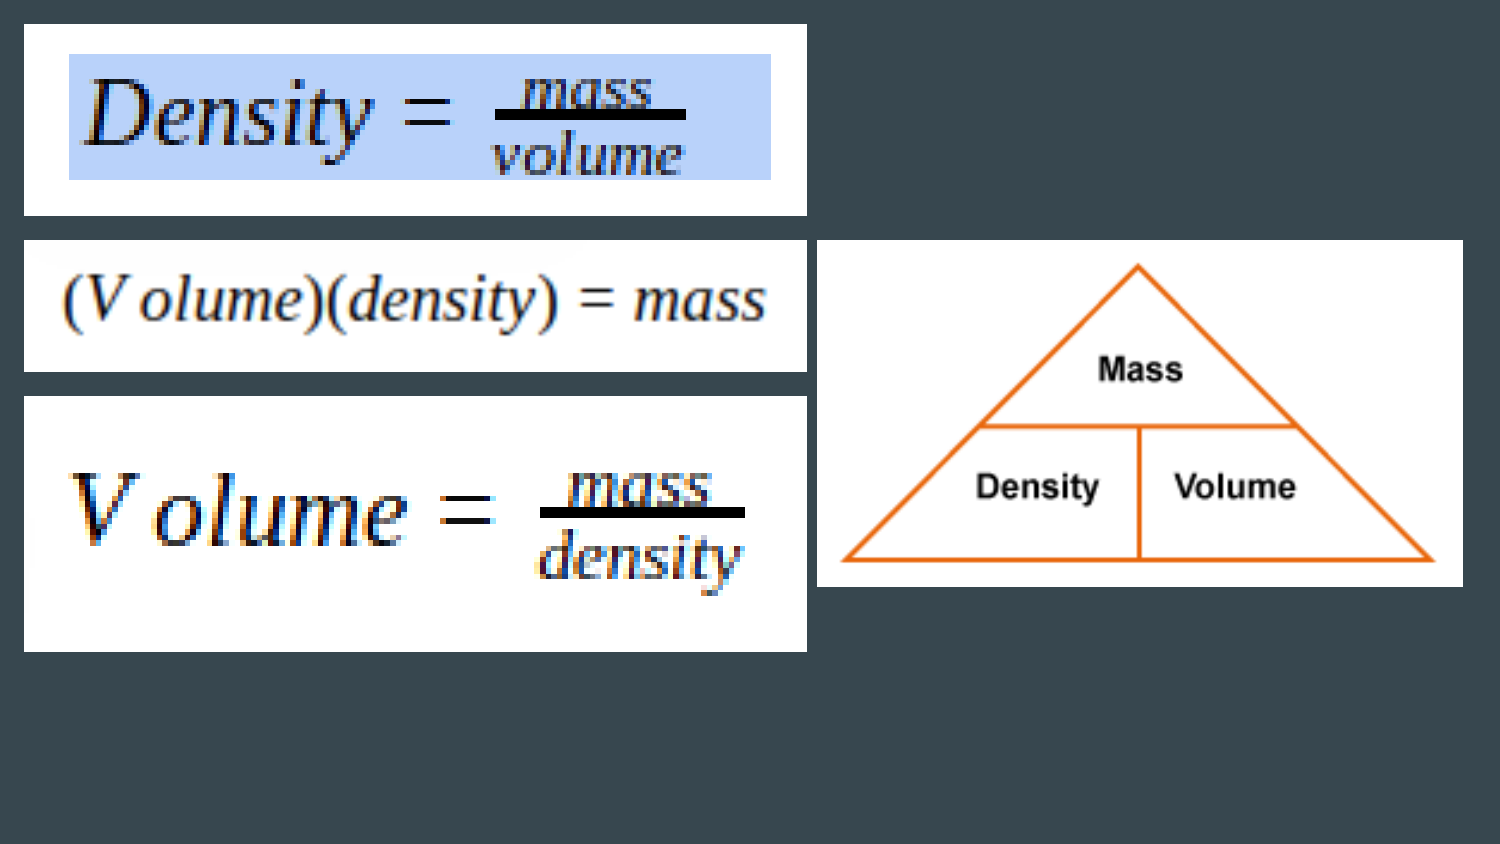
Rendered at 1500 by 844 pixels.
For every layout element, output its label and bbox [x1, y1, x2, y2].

picture [24, 24, 807, 216]
picture [817, 240, 1463, 587]
picture [24, 396, 807, 652]
picture [24, 240, 807, 372]
